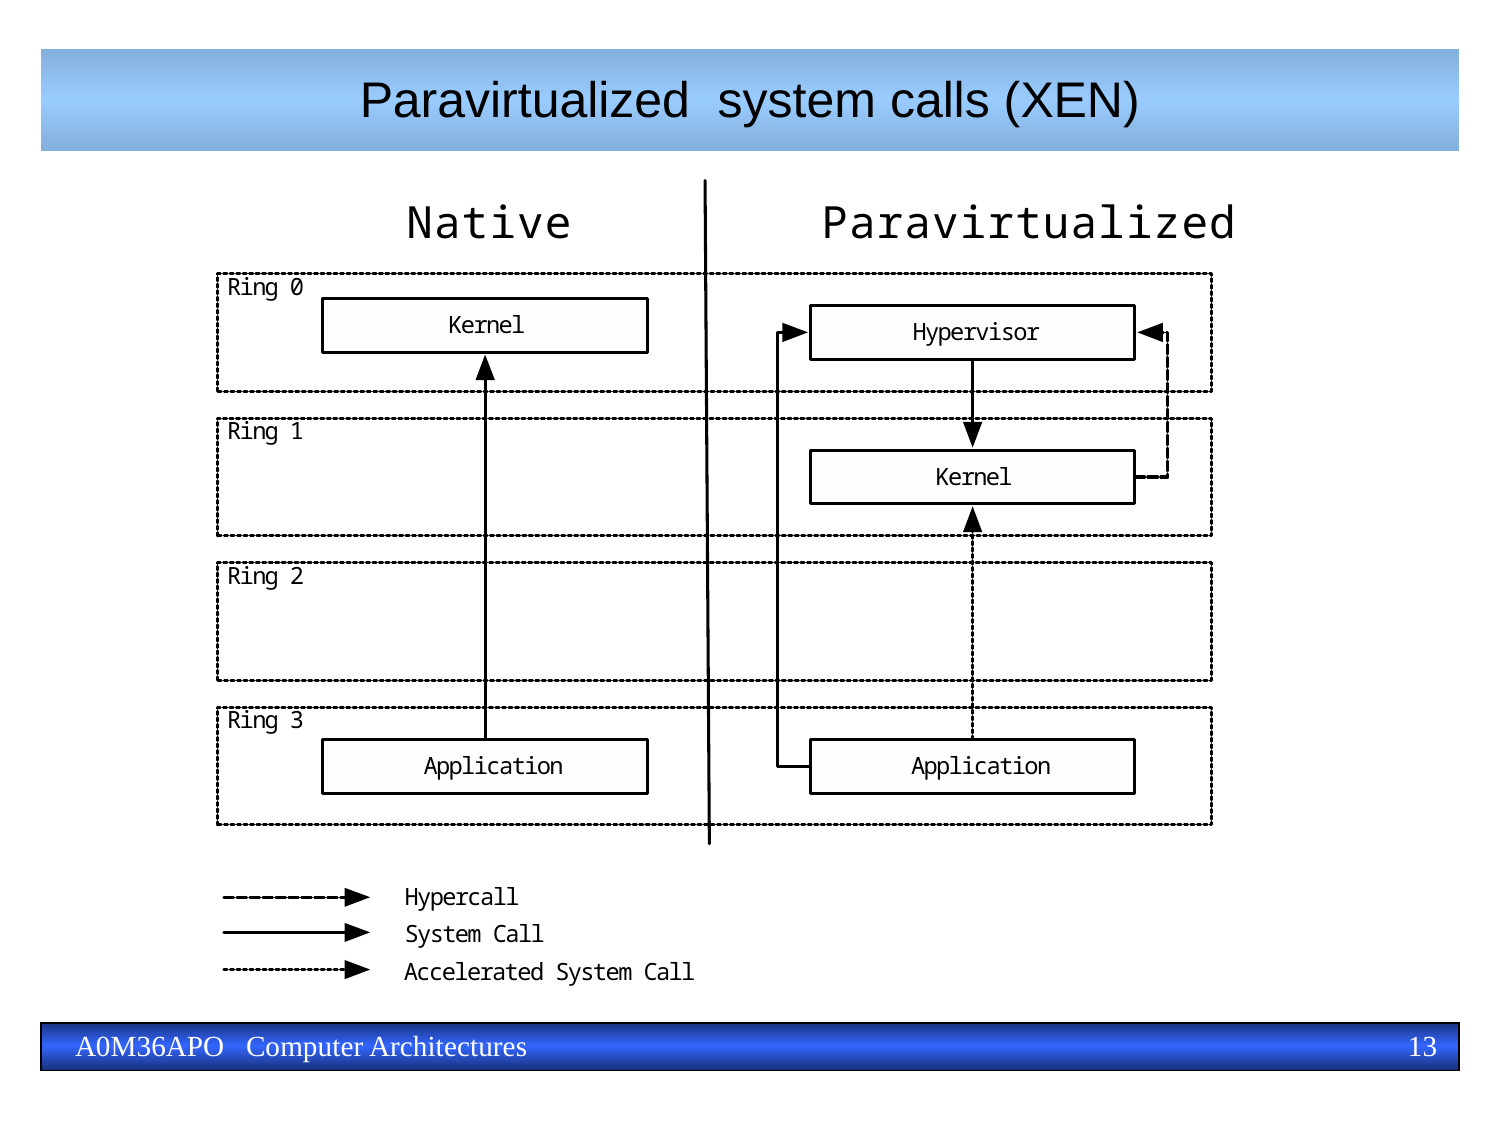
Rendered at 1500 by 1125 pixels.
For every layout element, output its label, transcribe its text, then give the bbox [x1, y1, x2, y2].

title Paravirtualized system calls (XEN) [41, 49, 1459, 151]
picture [205, 168, 1300, 1000]
